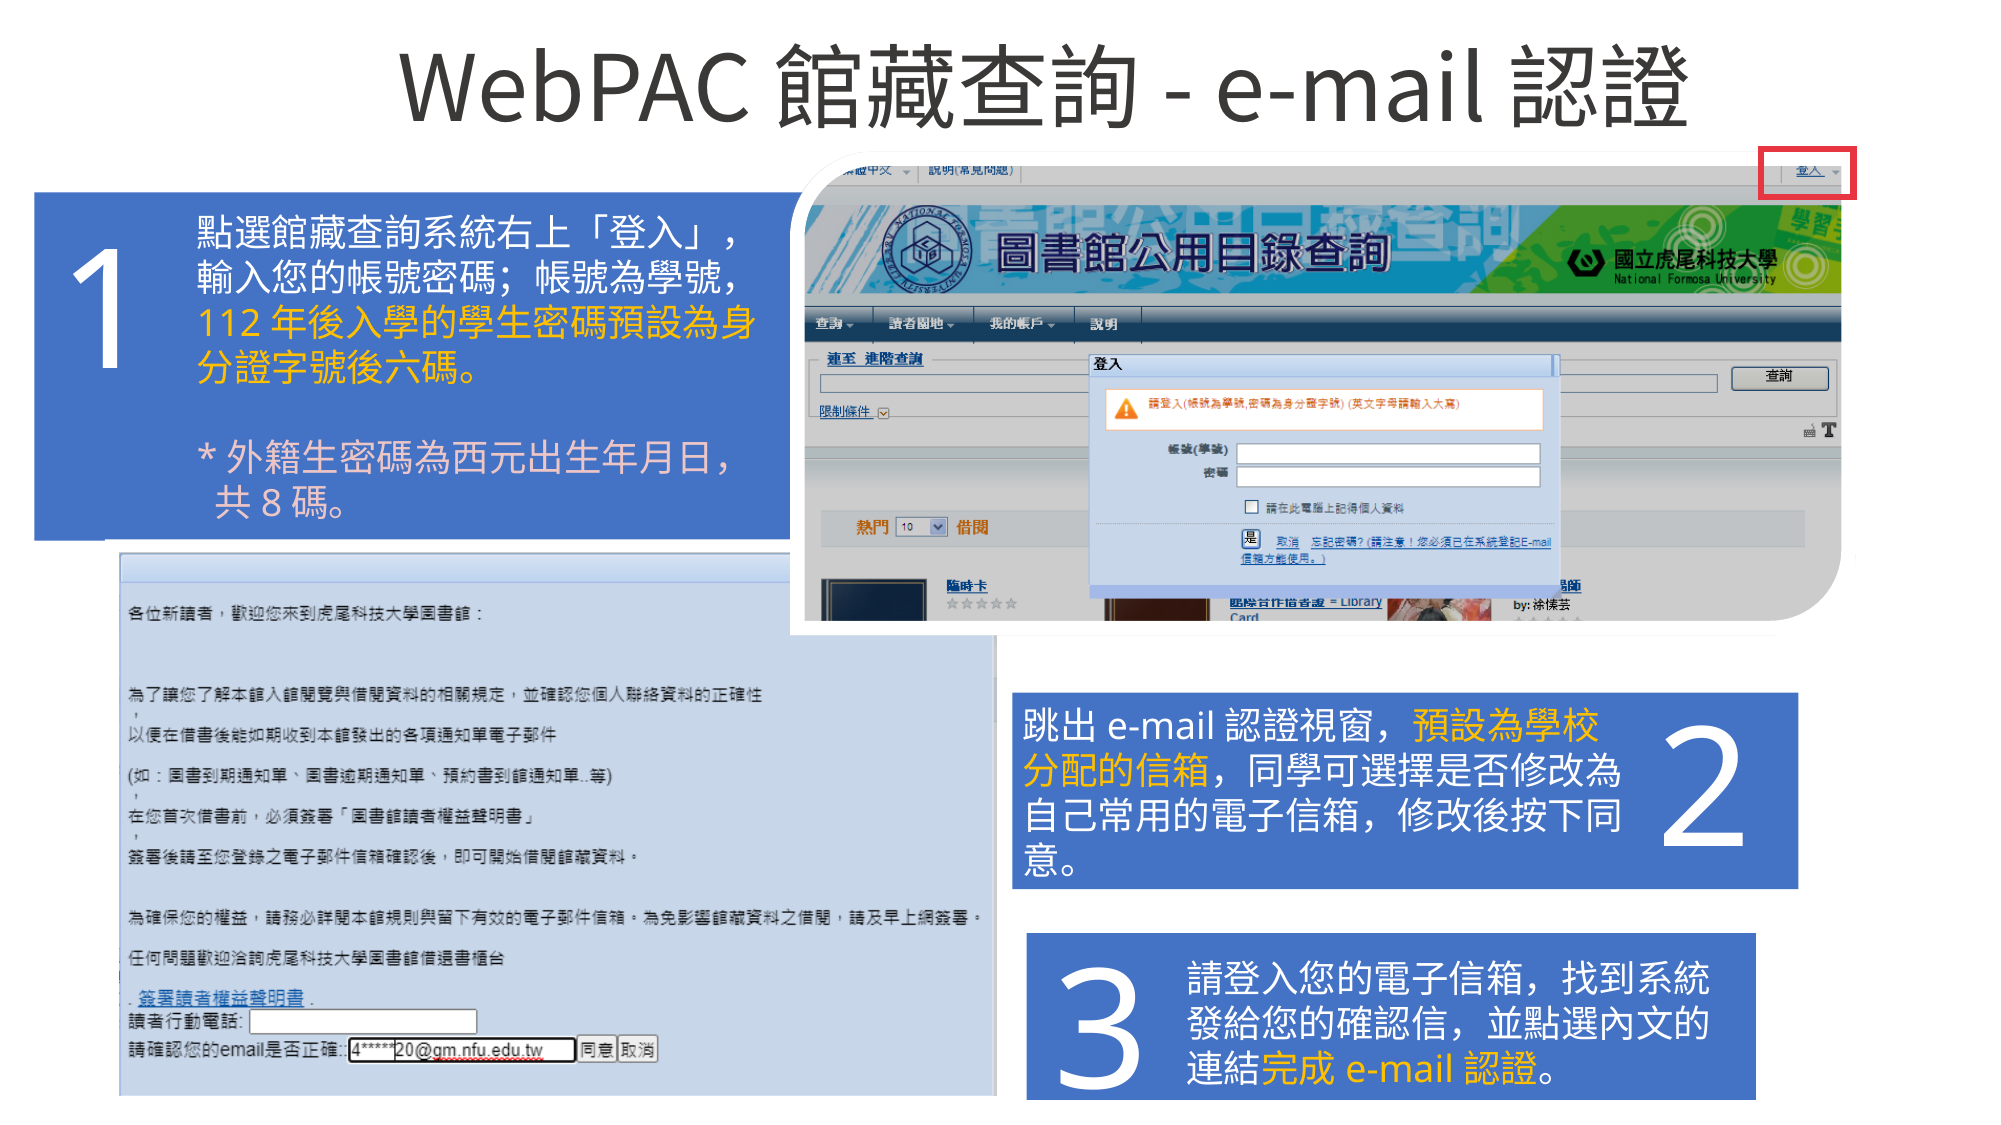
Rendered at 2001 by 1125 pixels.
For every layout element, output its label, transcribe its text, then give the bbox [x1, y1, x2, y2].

title WebPAC館藏查詢- e-mail認證 [182, 34, 1908, 150]
text_box 跳出e-mail認證視窗，預設為學校分配的信箱，同學可選擇是否修改為自己常用的電子信箱，修改後按下同意。 [1013, 694, 1638, 890]
picture [119, 552, 997, 1096]
text_box [1764, 158, 1849, 194]
text_box 1 [43, 194, 190, 410]
text_box 2 [1641, 672, 1795, 887]
text_box 請登入您的電子信箱，找到系統 發給您的確認信，並點選內文的連結完成e-mail認證。 [1171, 947, 1745, 1098]
text_box [34, 158, 1849, 1108]
text_box [1026, 933, 1039, 1100]
text_box 點選館藏查詢系統右上「登入」，輸入您的帳號密碼；帳號為學號，112年後入學的學生密碼預設為身分證字號後六碼。 *外籍生密碼為西元出生年月日， 共8碼。 [182, 201, 775, 531]
text_box 3 [1039, 914, 1185, 1125]
text_box [1185, 933, 1756, 1100]
